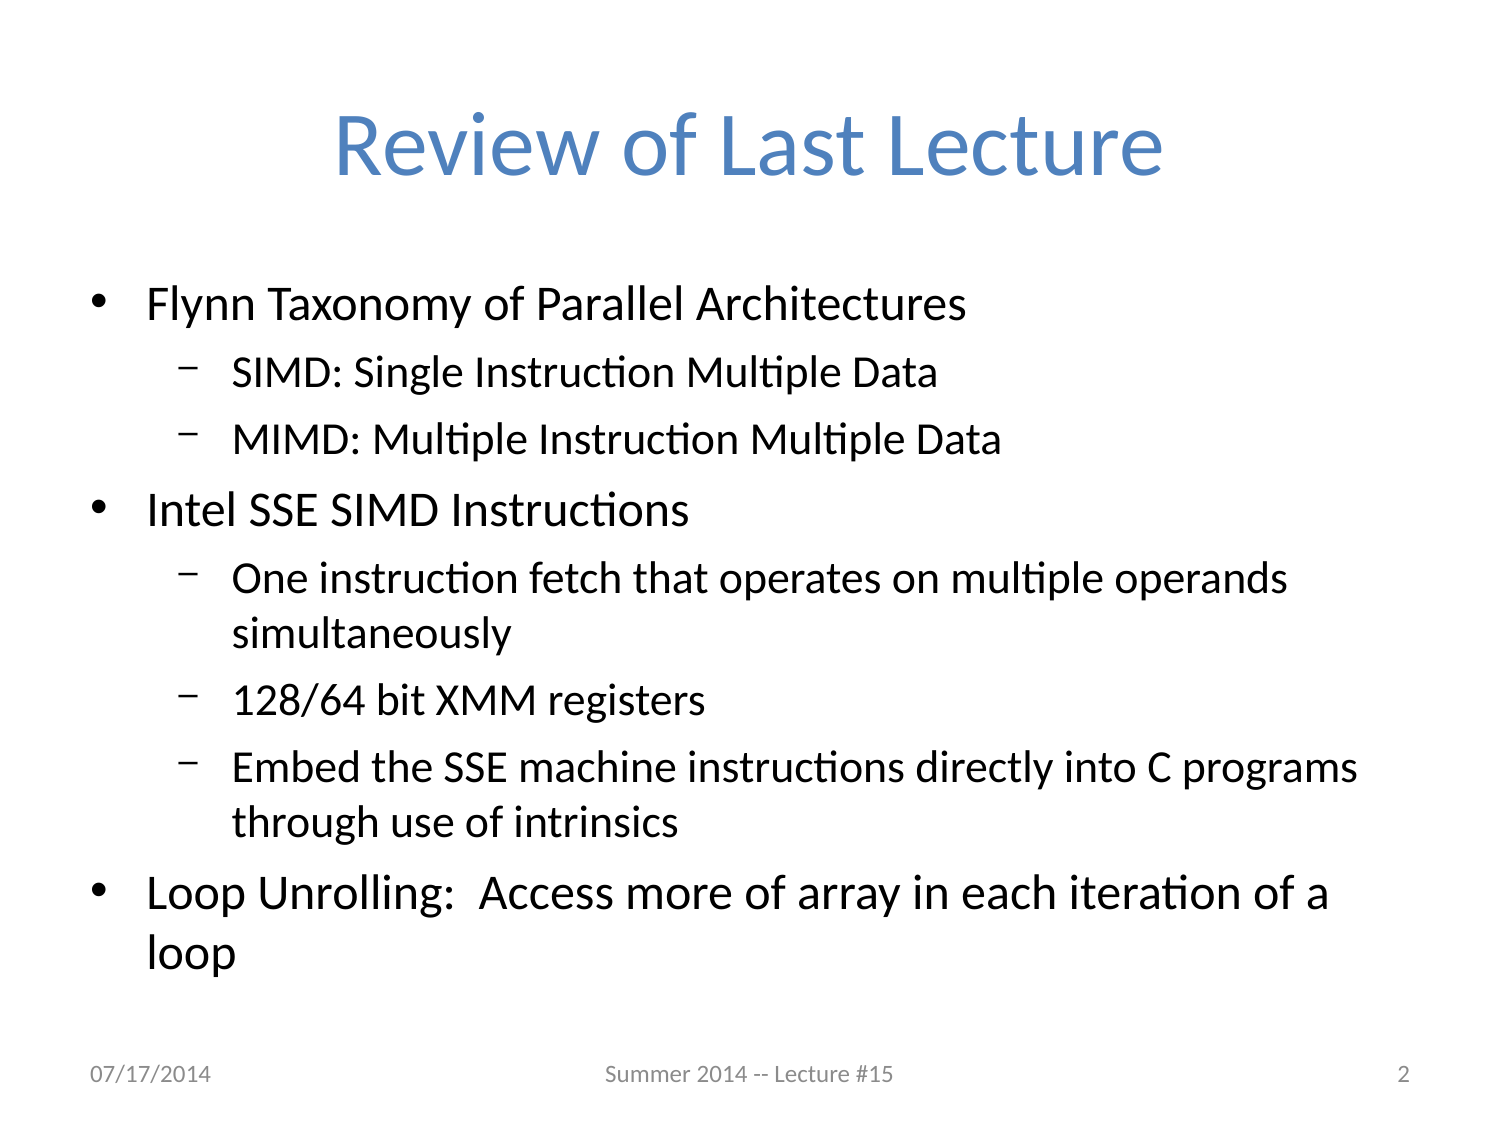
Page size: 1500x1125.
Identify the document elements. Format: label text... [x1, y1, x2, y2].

slide_number 07/17/2014 [75, 1042, 425, 1103]
title Review of Last Lecture [75, 45, 1425, 233]
footer Summer 2014 -- Lecture #15 [512, 1042, 988, 1103]
list Flynn Taxonomy of Parallel Architectures SIMD: Single Instruction Multiple Data MIMD: Multiple Instruction Multiple Data Intel SSE SIMD Instructions One instruction fetch that operates on multiple operands simultaneously 128/64 bit XMM registers Embed the SSE machine instructions directly into C programs through use of intrinsics Loop Unrolling: Access more of array in each iteration of a loop [75, 262, 1425, 1073]
slide_number <number> [1074, 1042, 1425, 1103]
